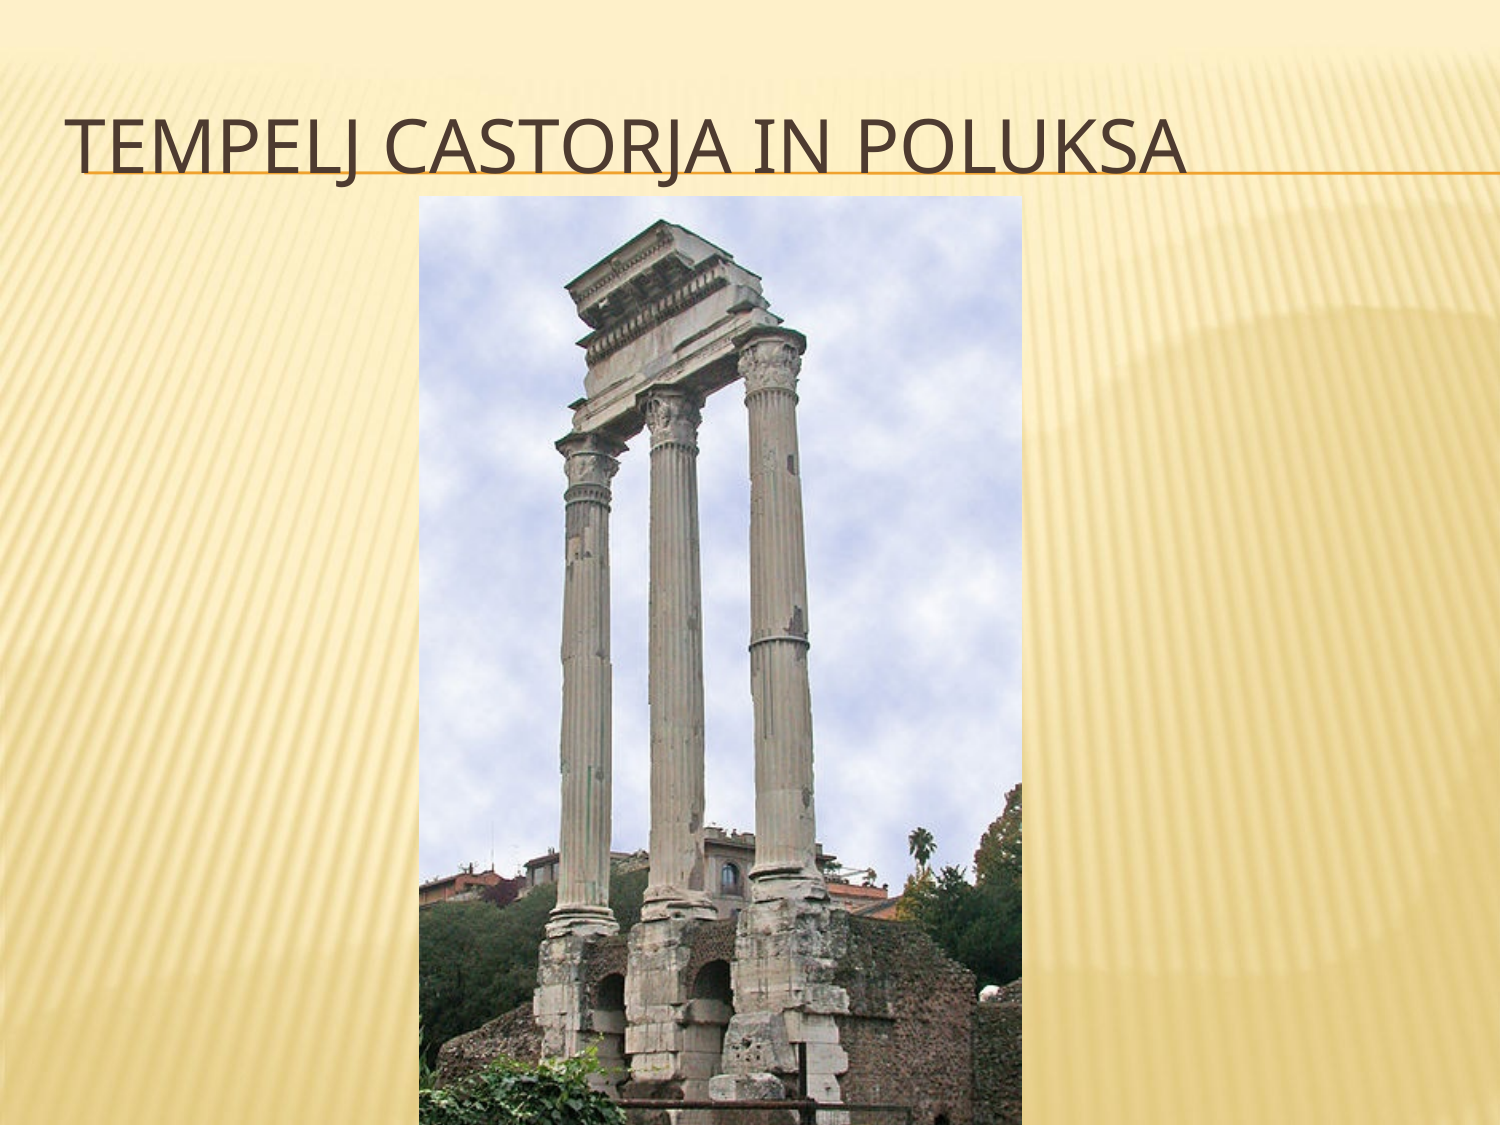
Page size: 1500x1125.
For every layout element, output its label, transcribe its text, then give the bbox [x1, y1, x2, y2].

title Tempelj castorja in poluksa [50, 75, 1475, 213]
picture [0, 0, 1500, 1125]
